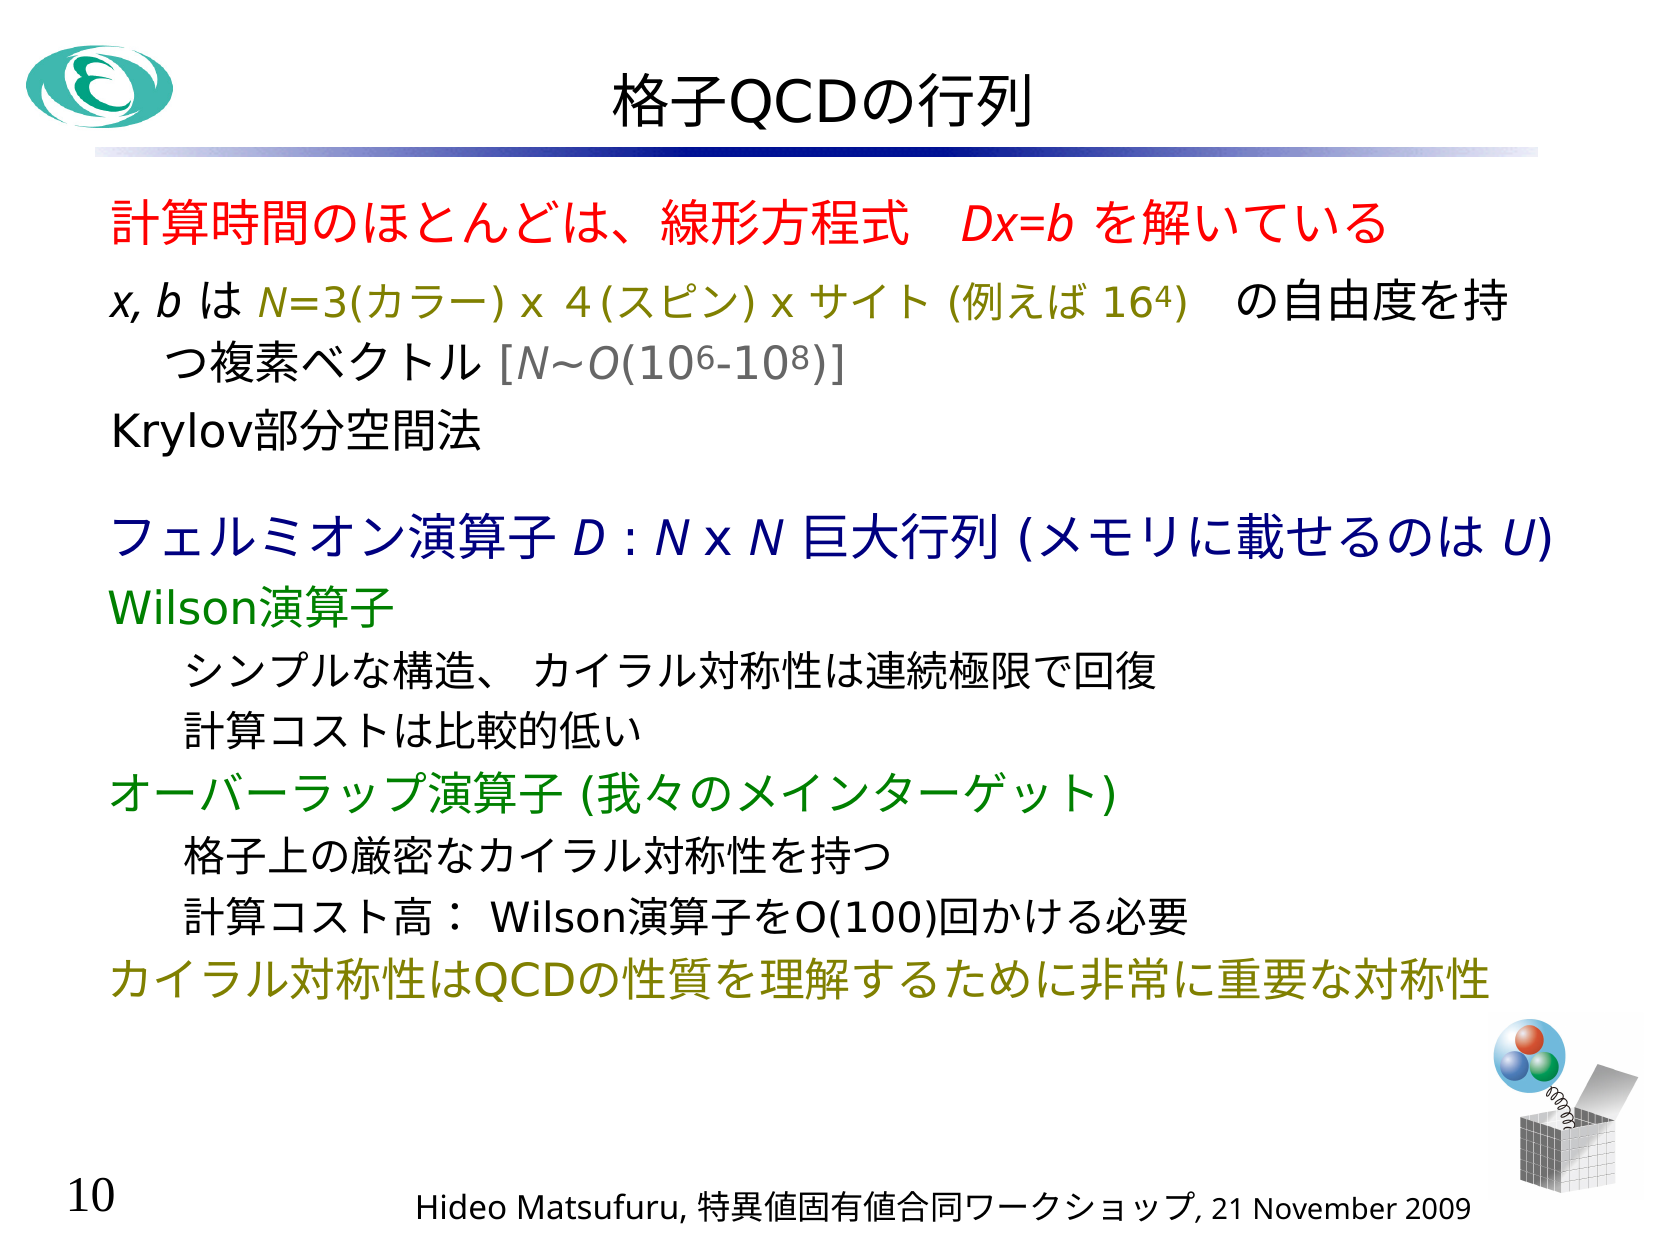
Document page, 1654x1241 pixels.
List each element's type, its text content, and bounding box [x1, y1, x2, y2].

list 計算時間のほとんどは、線形方程式 Dx=b を解いている x, b は N=3(カラー) x ４(スピン) x サイト (例えば 164) の自由度を持つ複素ベクトル [N~O(106-108)] Krylov部分空間法 [92, 188, 1545, 453]
picture [95, 147, 1538, 157]
picture [1488, 1012, 1644, 1200]
picture [20, 37, 179, 136]
title 格子QCDの行列 [198, 49, 1447, 156]
list フェルミオン演算子 D : N x N 巨大行列 (メモリに載せるのは U) Wilson演算子 シンプルな構造、 カイラル対称性は連続極限で回復 計算コストは比較的低い オーバーラップ演算子 (我々のメインターゲット) 格子上の厳密なカイラル対称性を持つ 計算コスト高： Wilson演算子をO(100)回かける必要 カイラル対称性はQCDの性質を理解するために非常に重要な対称性 [89, 502, 1596, 1006]
